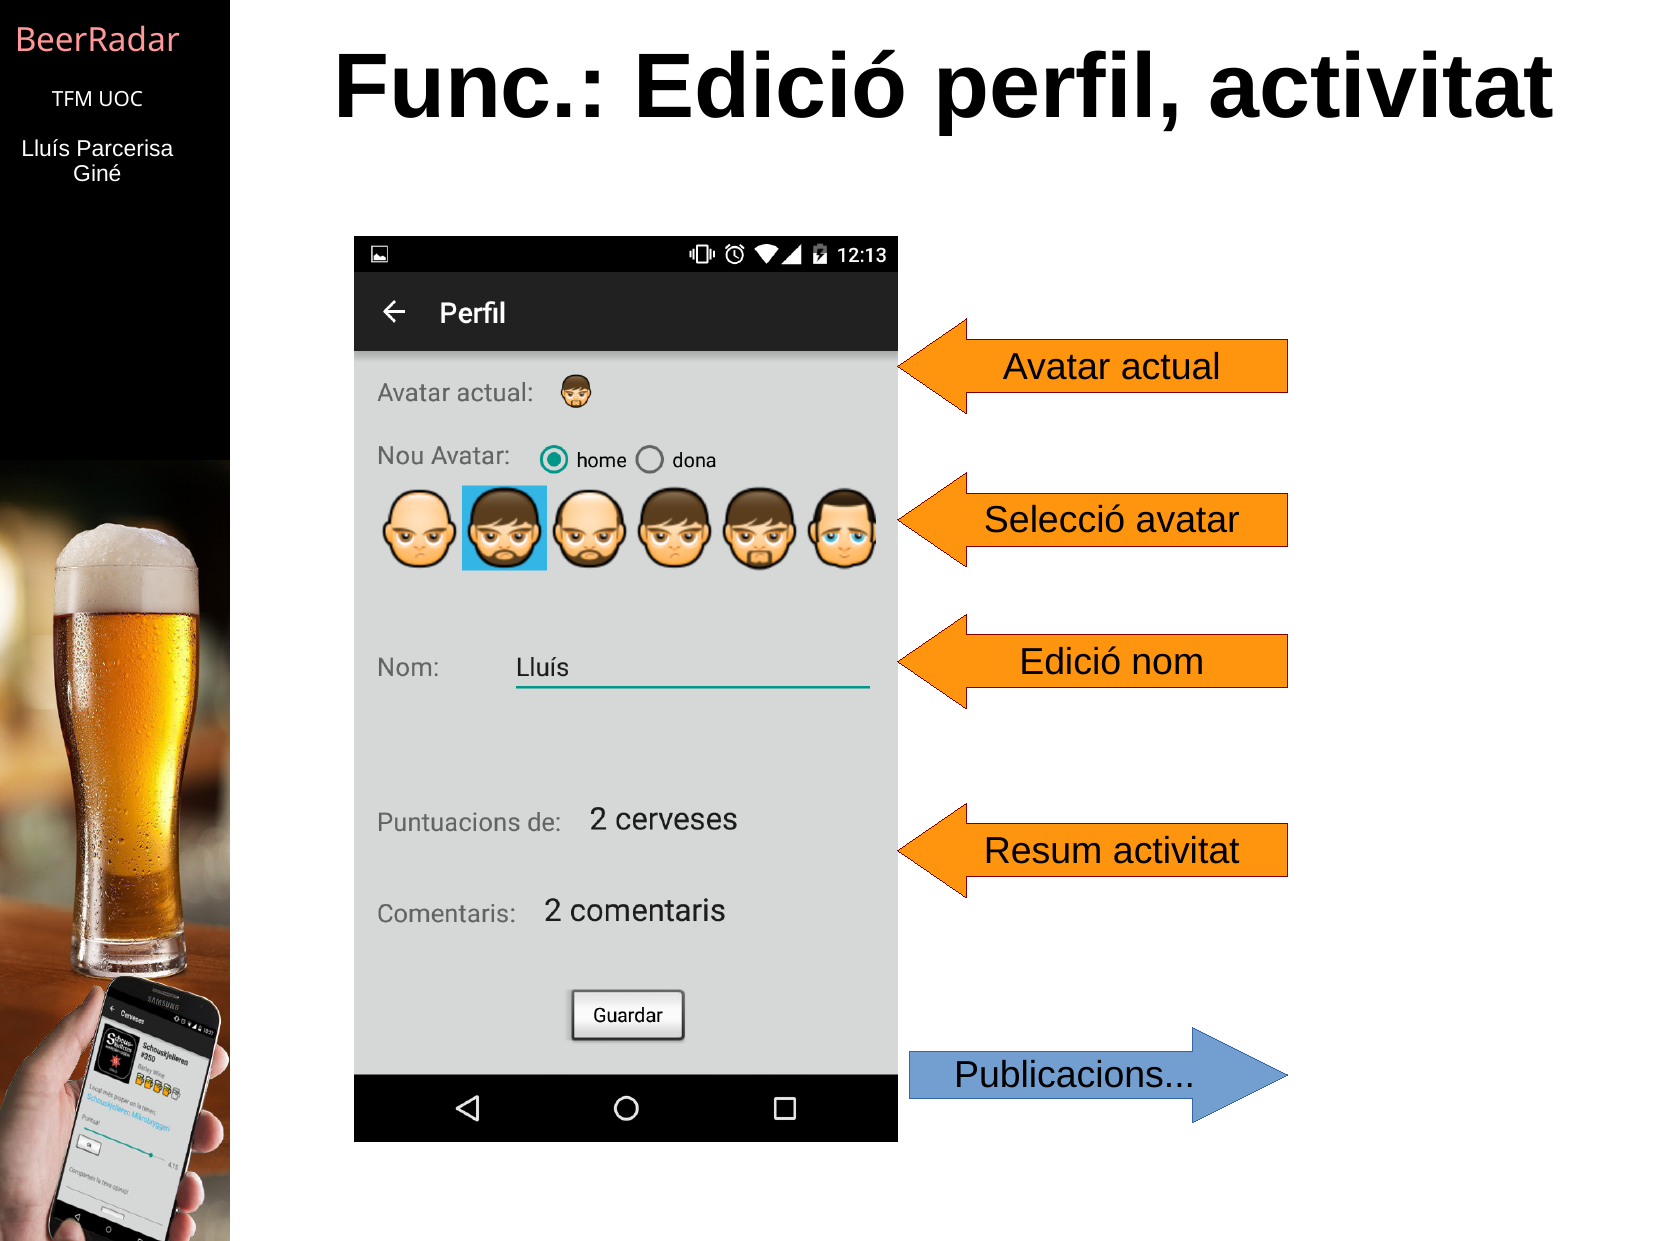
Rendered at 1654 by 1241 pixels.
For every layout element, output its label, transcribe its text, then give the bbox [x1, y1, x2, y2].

text_box Resum activitat [897, 803, 1288, 898]
text_box Avatar actual [897, 318, 1288, 414]
text_box Selecció avatar [897, 472, 1288, 567]
text_box Publicacions... [909, 1027, 1288, 1123]
picture [0, 460, 230, 1241]
title Func.: Edició perfil, activitat [277, 17, 1613, 154]
text_box Edició nom [897, 614, 1288, 709]
picture [354, 236, 898, 1142]
